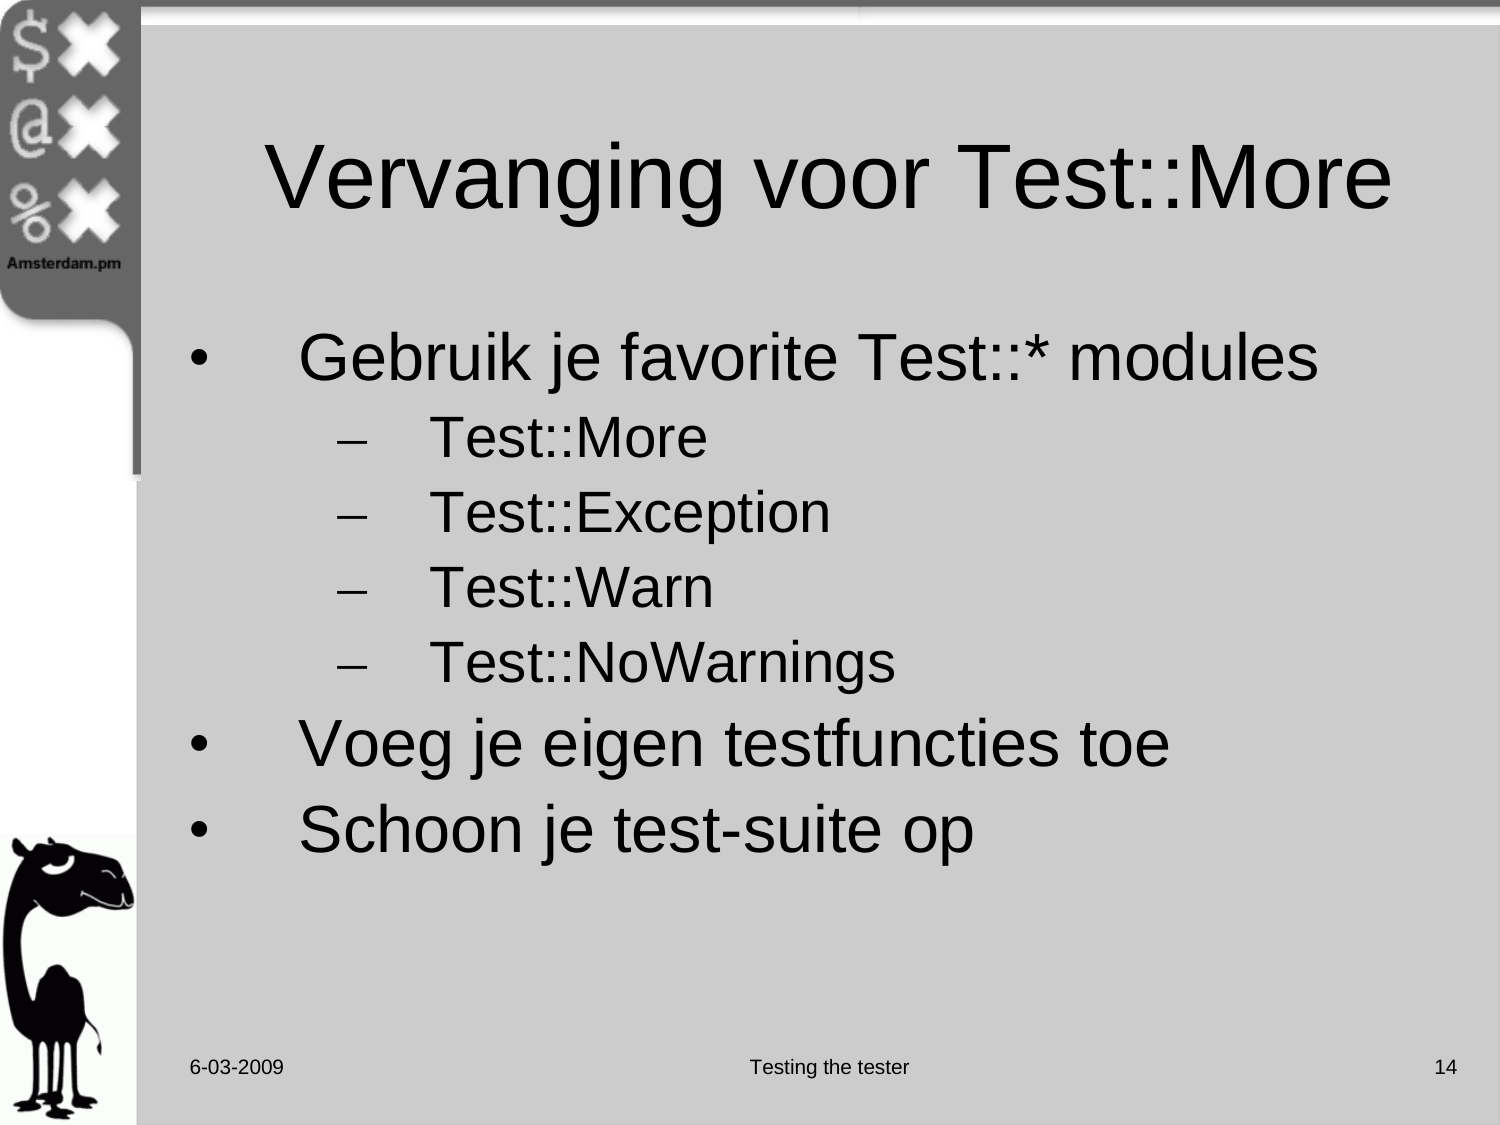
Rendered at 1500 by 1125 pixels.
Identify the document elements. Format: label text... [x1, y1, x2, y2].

list Gebruik je favorite Test::* modules Test::More Test::Exception Test::Warn Test::NoWarnings Voeg je eigen testfuncties toe Schoon je test-suite op [187, 324, 1474, 984]
title Vervanging voor Test::More [187, 87, 1474, 274]
picture [0, 0, 1500, 481]
picture [0, 834, 136, 1125]
